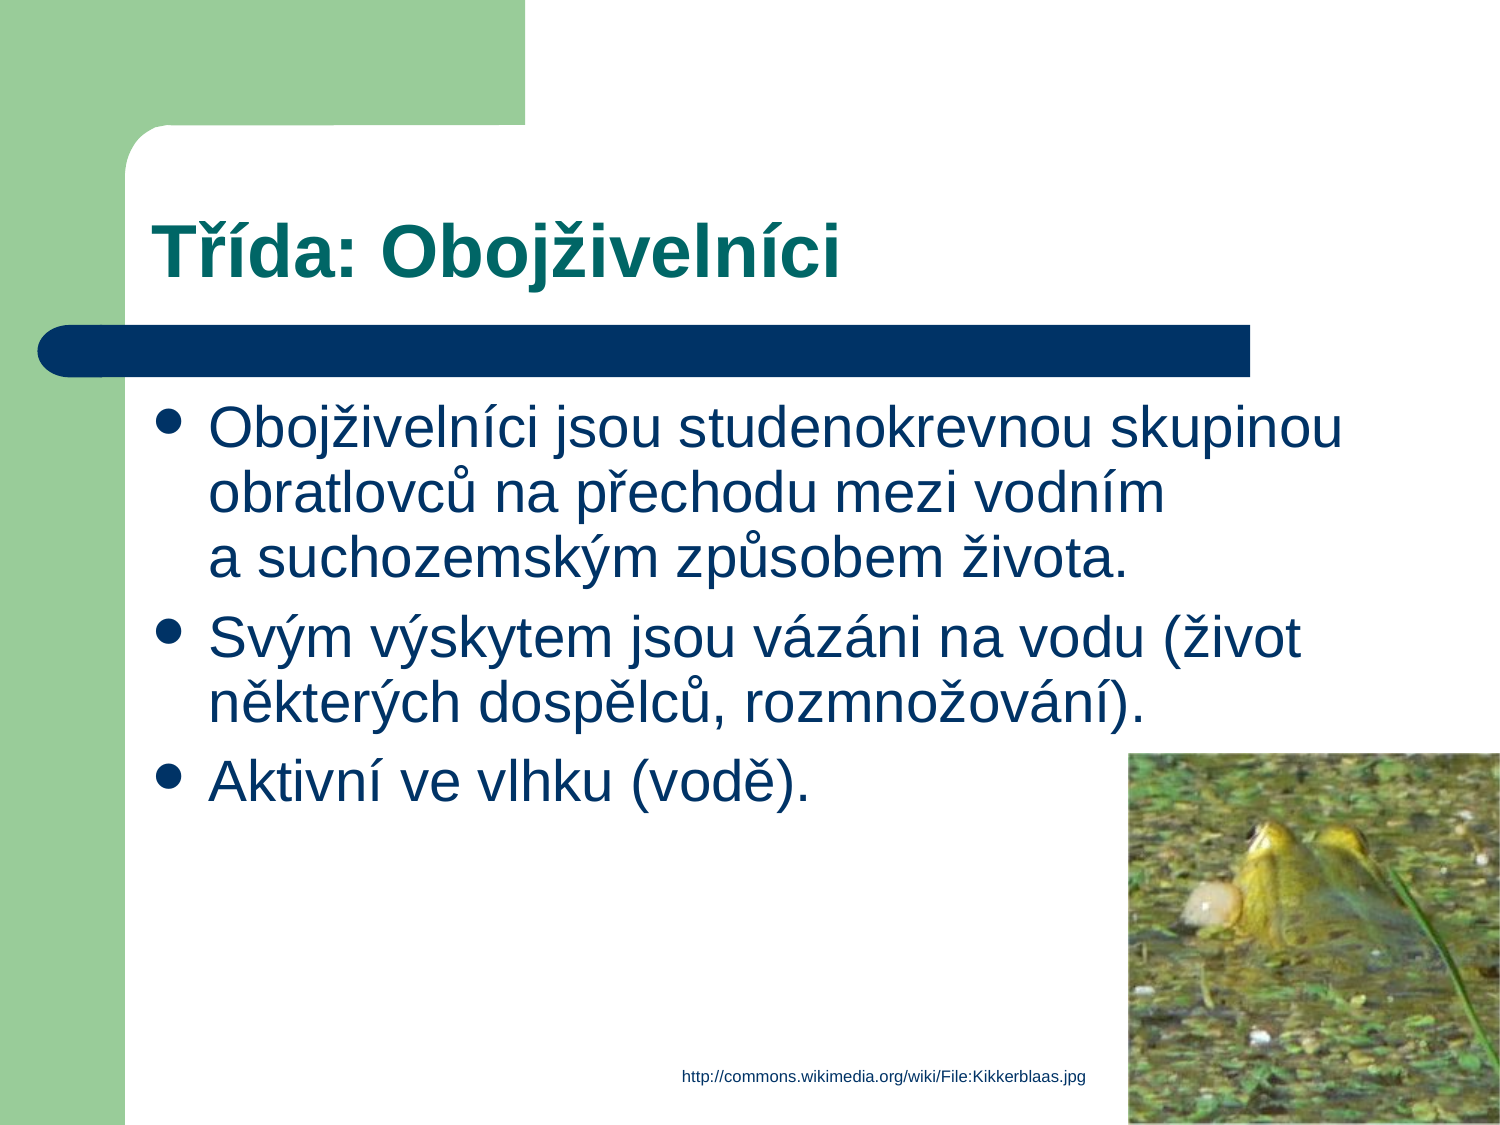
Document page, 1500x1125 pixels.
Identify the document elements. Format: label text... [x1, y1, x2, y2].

text_box http://commons.wikimedia.org/wiki/File:Kikkerblaas.jpg [667, 1058, 1105, 1094]
list Obojživelníci jsou studenokrevnou skupinou obratlovců na přechodu mezi vodním a suchozemským způsobem života. Svým výskytem jsou vázáni na vodu (život některých dospělců, rozmnožování). Aktivní ve vlhku (vodě). [137, 387, 1400, 999]
title Třída: Obojživelníci [136, 136, 1414, 301]
picture [1128, 753, 1500, 1125]
